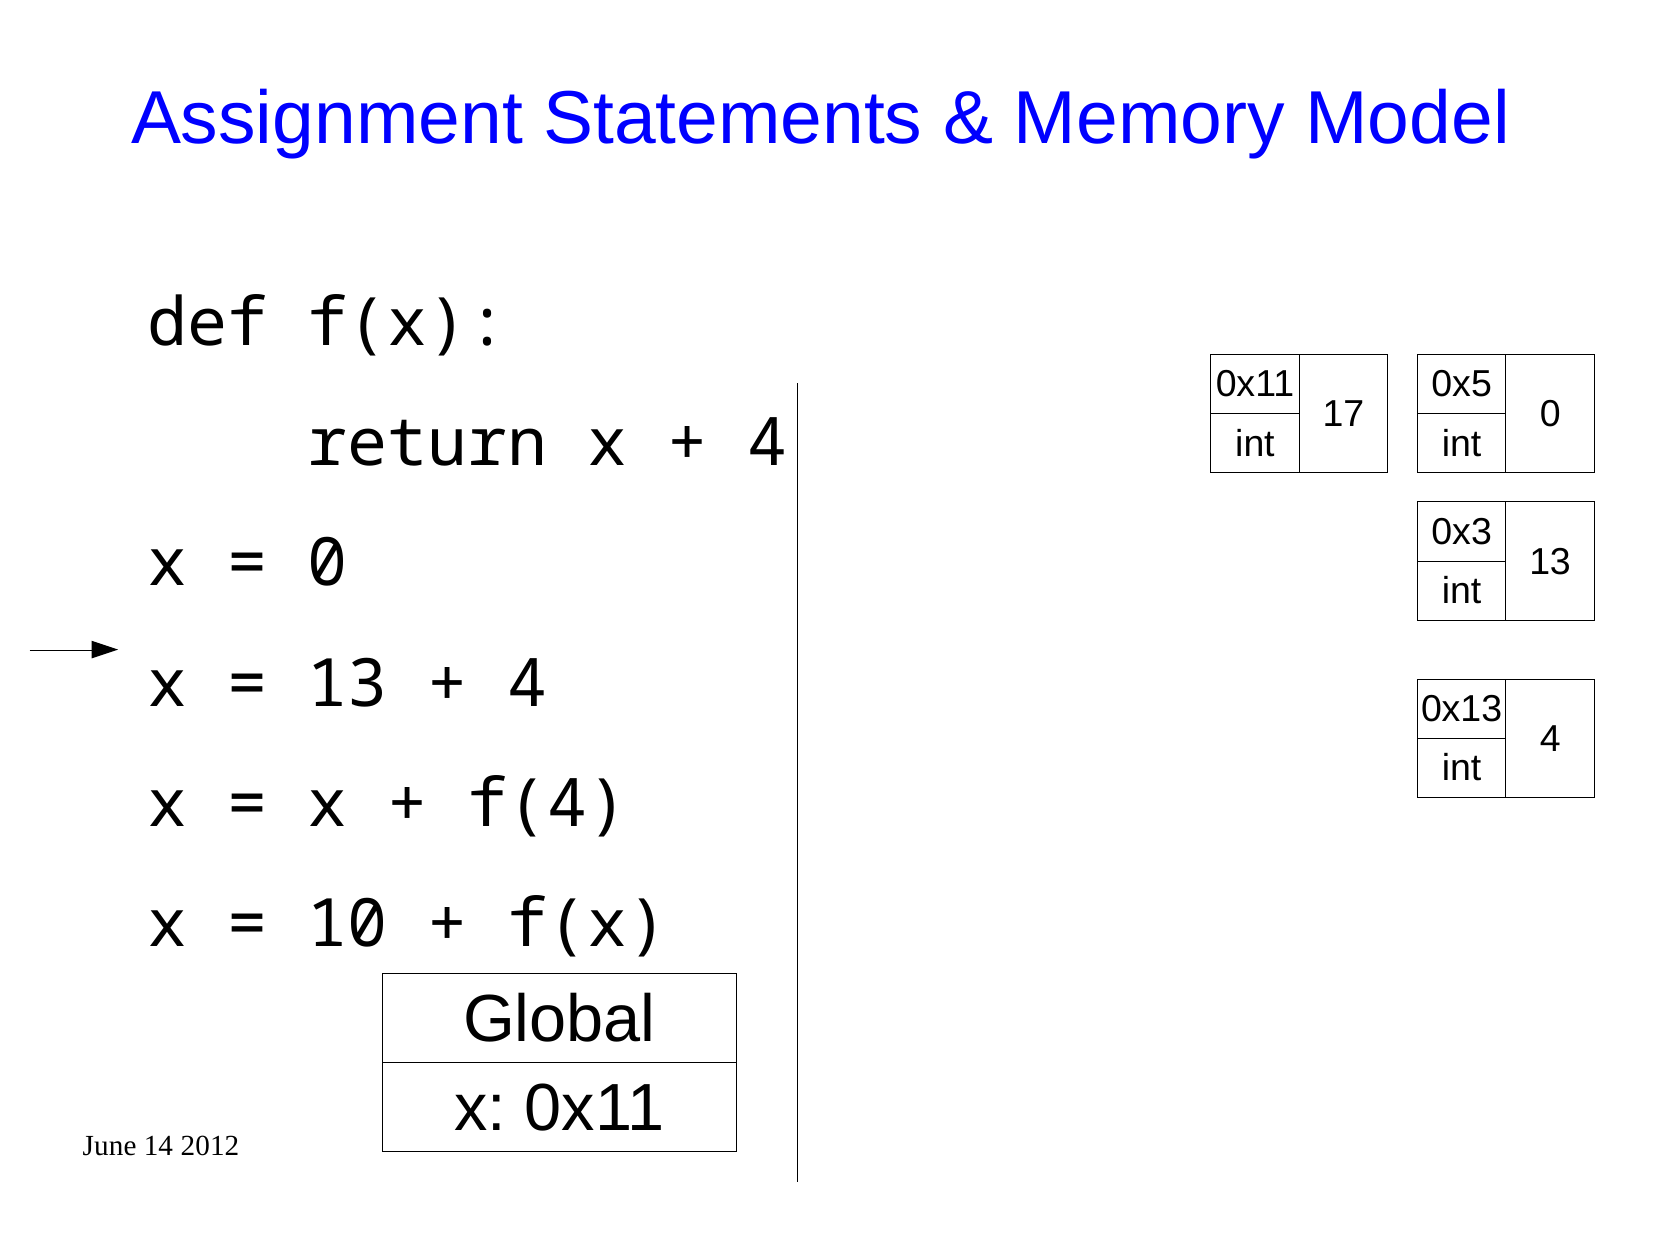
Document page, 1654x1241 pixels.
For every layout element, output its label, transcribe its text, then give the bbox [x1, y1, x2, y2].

text_box int [1210, 414, 1299, 473]
text_box 0x3 [1417, 501, 1505, 562]
text_box 17 [1299, 354, 1388, 473]
text_box int [1417, 414, 1505, 473]
text_box Global [382, 973, 737, 1062]
text_box 0 [1505, 354, 1595, 473]
title Assignment Statements & Memory Model [76, 58, 1565, 178]
text_box 0x11 [1210, 354, 1299, 414]
text_box x: 0x11 [382, 1062, 737, 1152]
text_box 13 [1505, 501, 1595, 621]
text_box 0x13 [1417, 679, 1505, 739]
text_box int [1417, 739, 1505, 798]
text_box 0x5 [1417, 354, 1505, 414]
text_box 4 [1505, 679, 1595, 798]
list def f(x): return x + 4 x = 0 x = 13 + 4 x = x + f(4) x = 10 + f(x) [76, 274, 1506, 822]
text_box int [1417, 562, 1505, 621]
